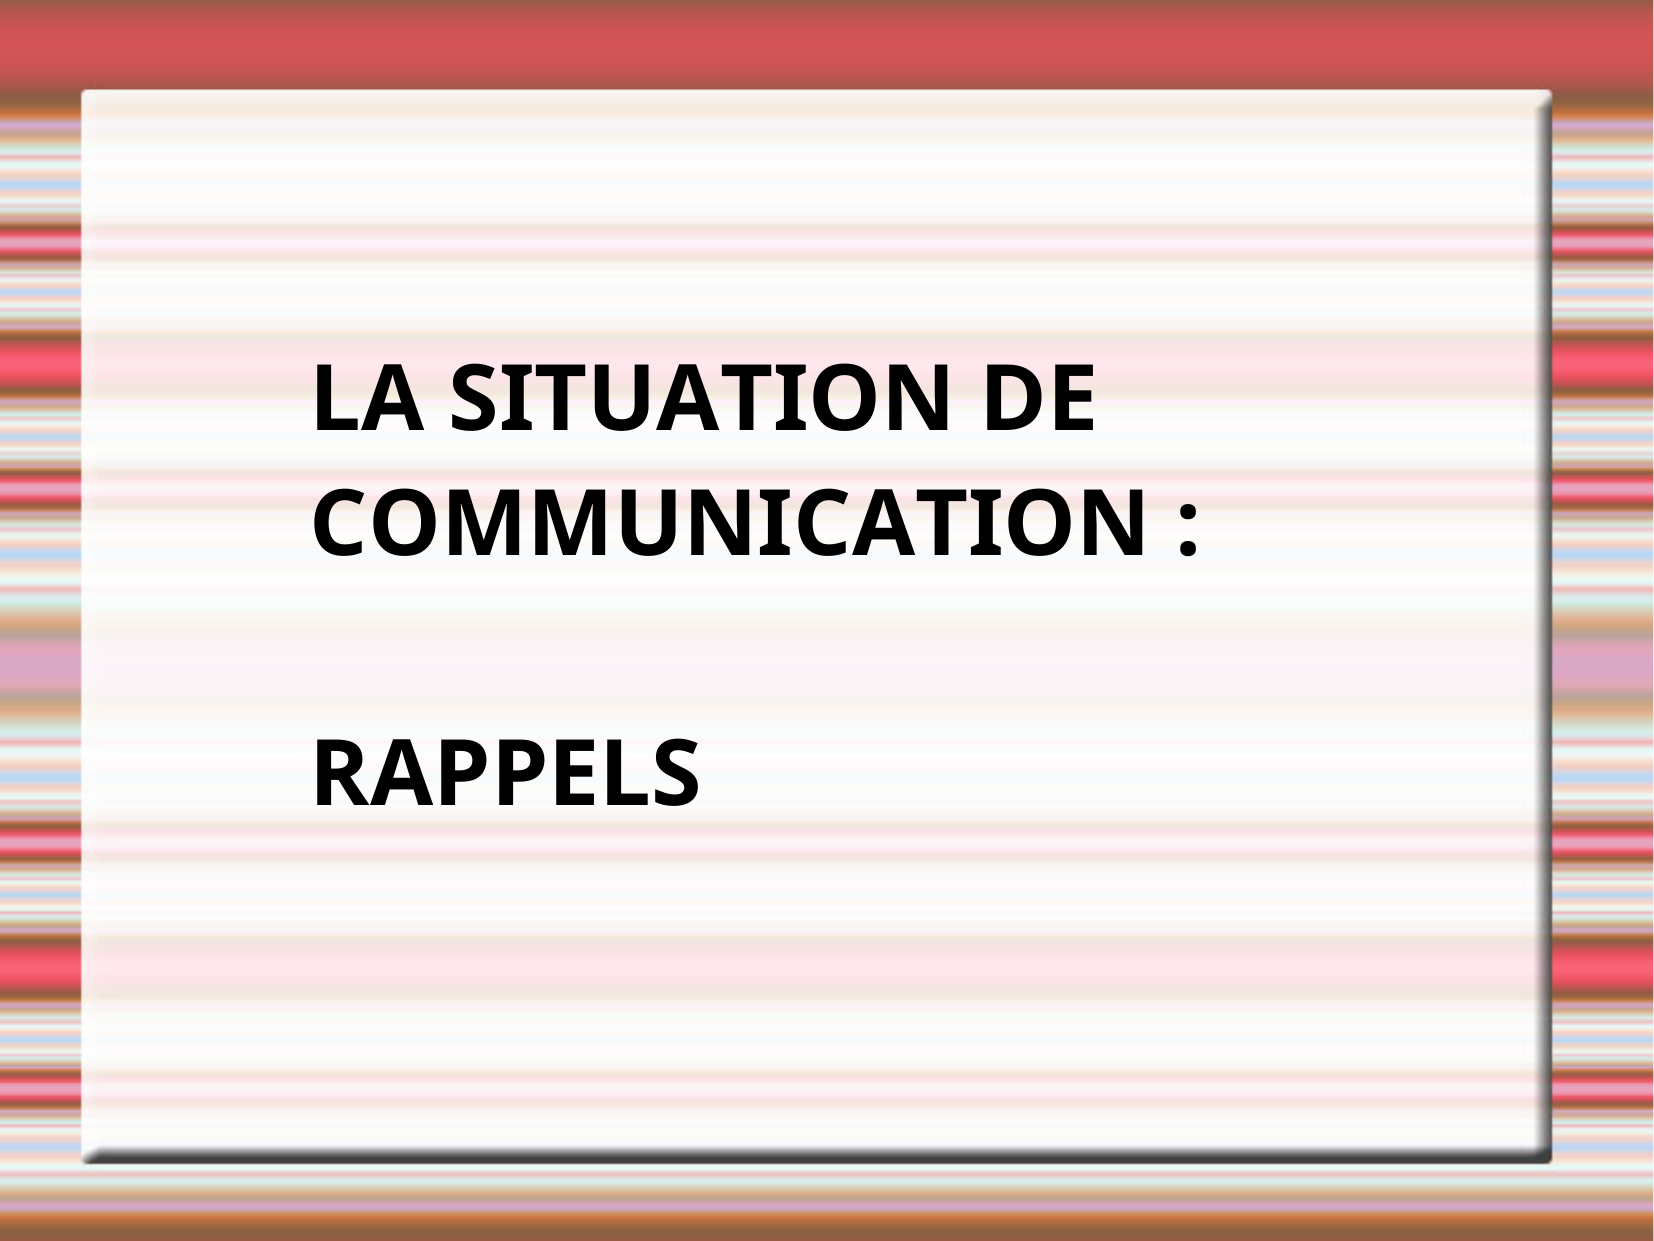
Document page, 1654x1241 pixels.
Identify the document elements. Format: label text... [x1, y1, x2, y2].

text_box LA SITUATION DE COMMUNICATION : RAPPELS [295, 324, 1359, 811]
picture [0, 0, 1654, 1241]
